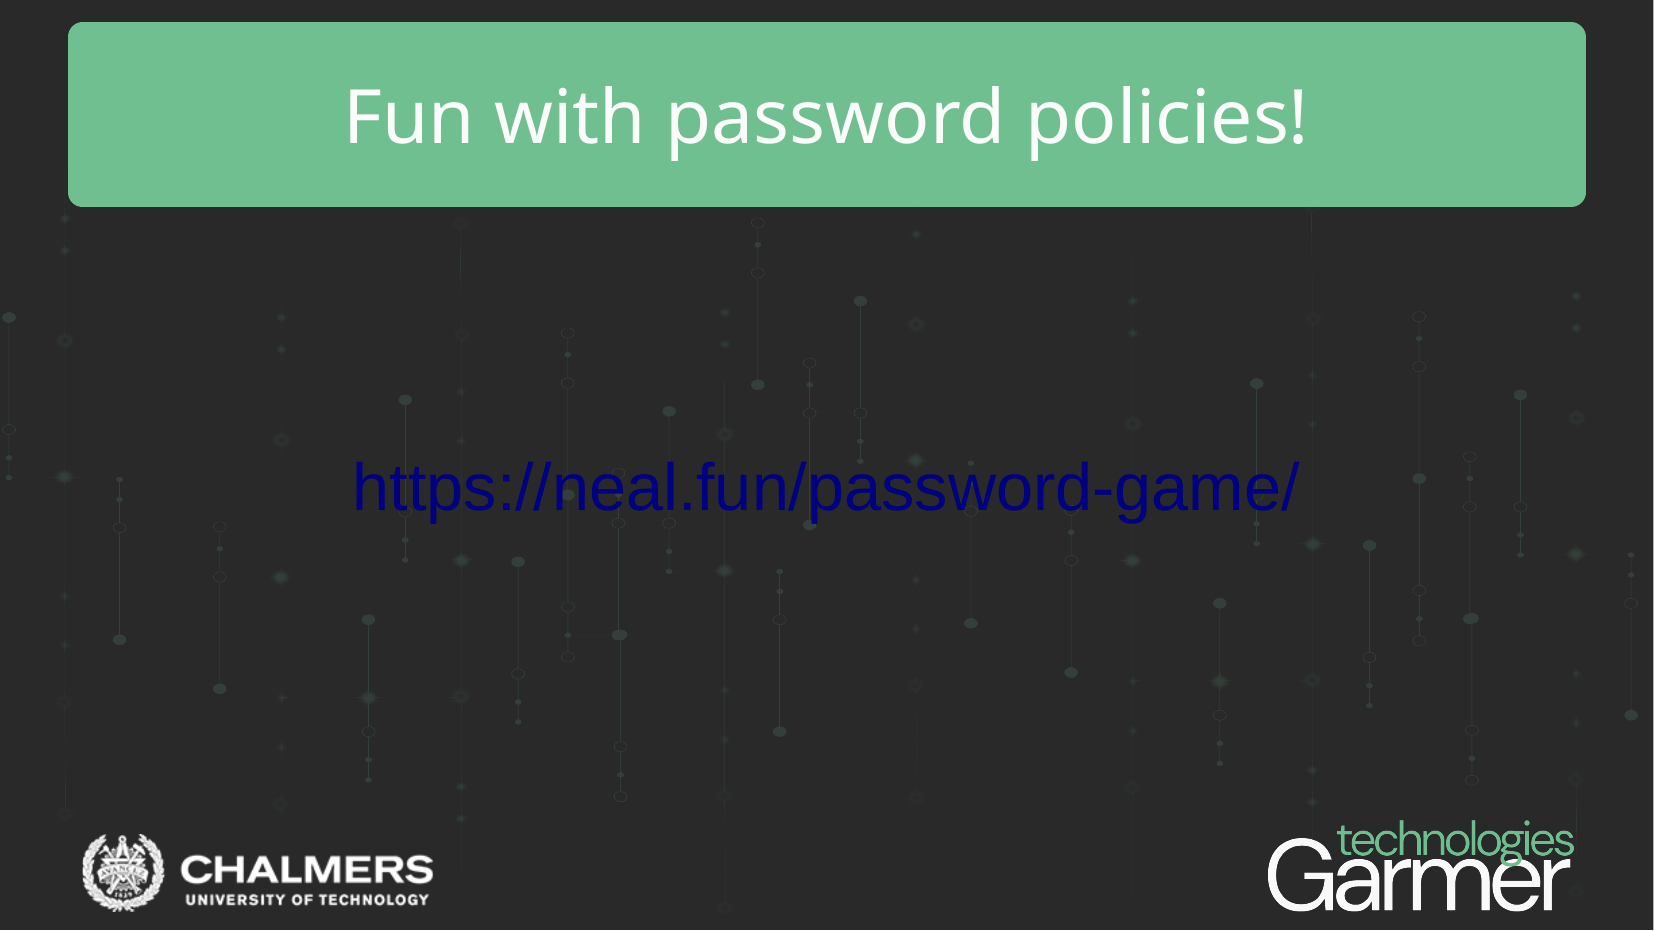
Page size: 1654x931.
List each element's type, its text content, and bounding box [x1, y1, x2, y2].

subtitle https://neal.fun/password-game/ [82, 217, 1571, 758]
title Fun with password policies! [82, 37, 1571, 193]
picture [82, 834, 443, 912]
picture [1246, 807, 1607, 912]
